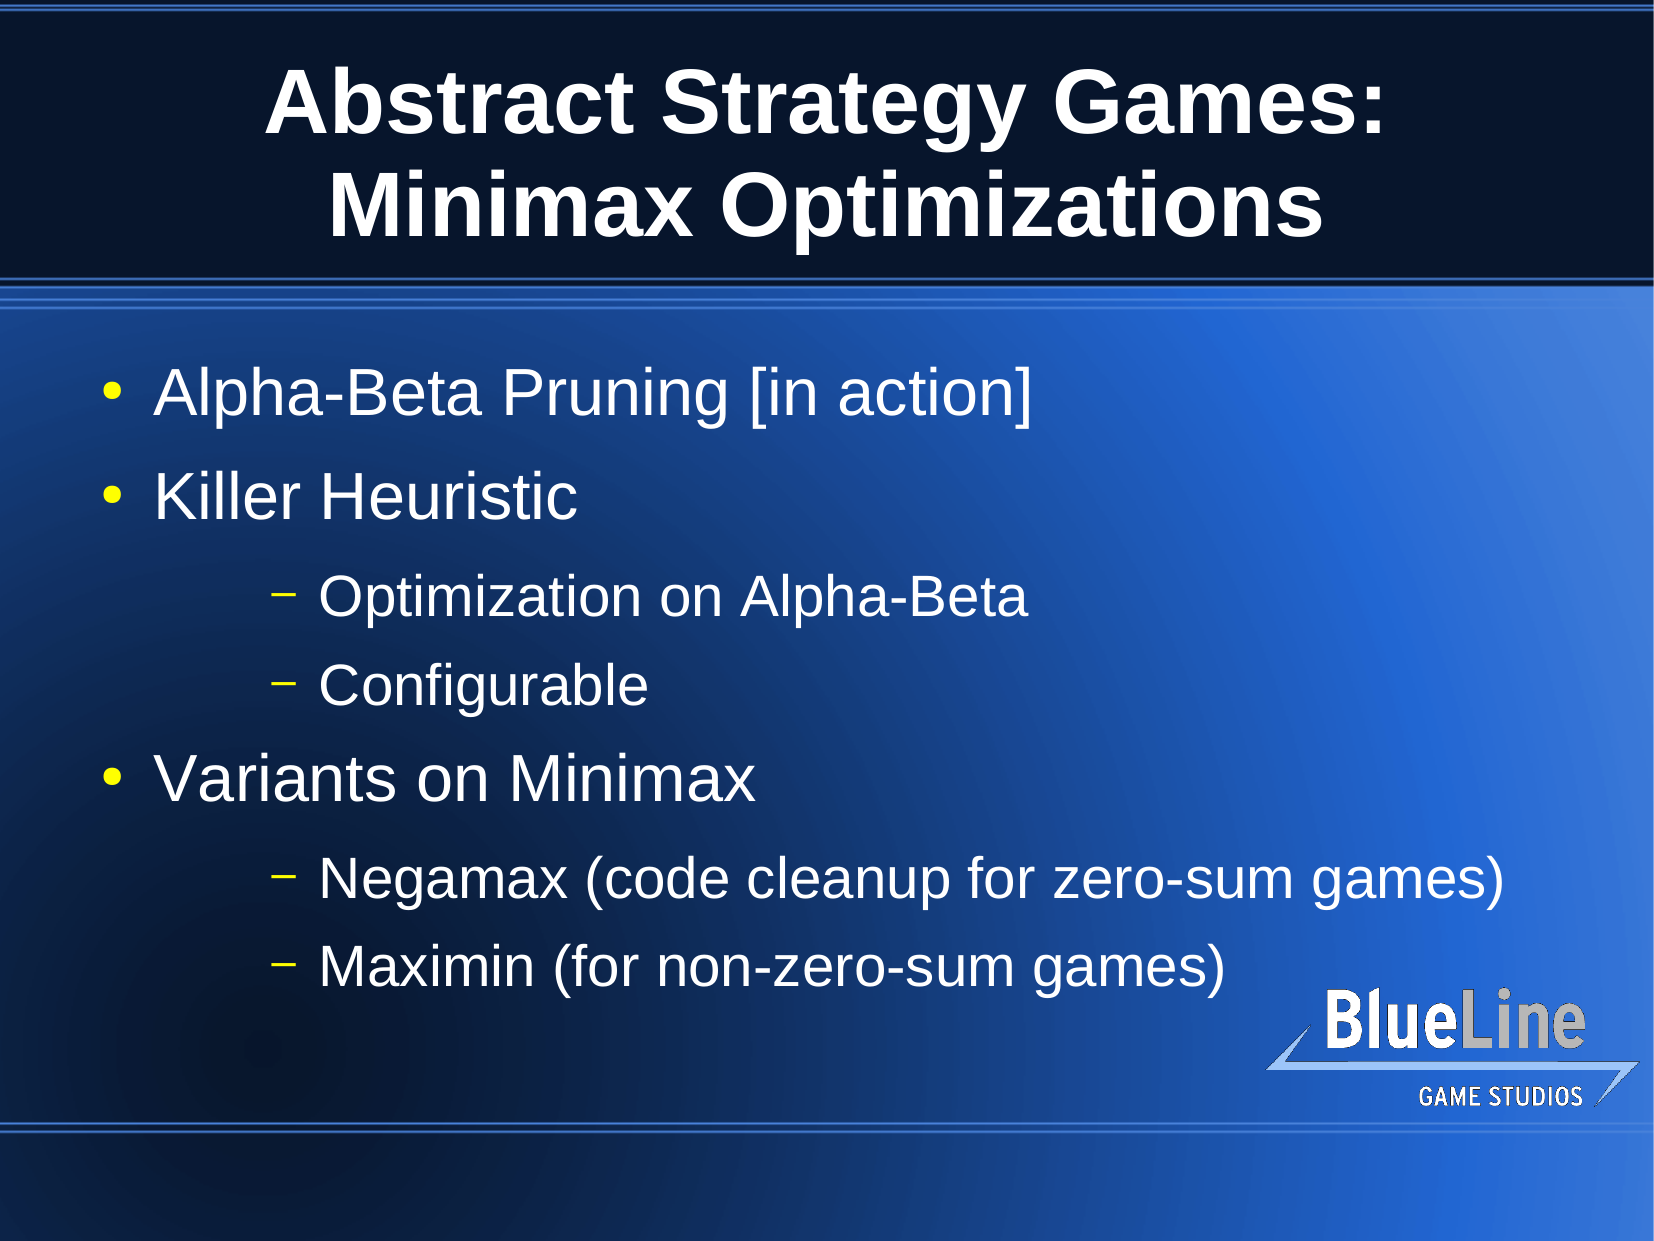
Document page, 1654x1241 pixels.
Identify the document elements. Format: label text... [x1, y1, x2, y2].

list Alpha-Beta Pruning [in action] Killer Heuristic Optimization on Alpha-Beta Configurable Variants on Minimax Negamax (code cleanup for zero-sum games) Maximin (for non-zero-sum games) [82, 355, 1571, 1058]
title Abstract Strategy Games: Minimax Optimizations [82, 49, 1571, 257]
picture [0, 0, 1654, 1241]
